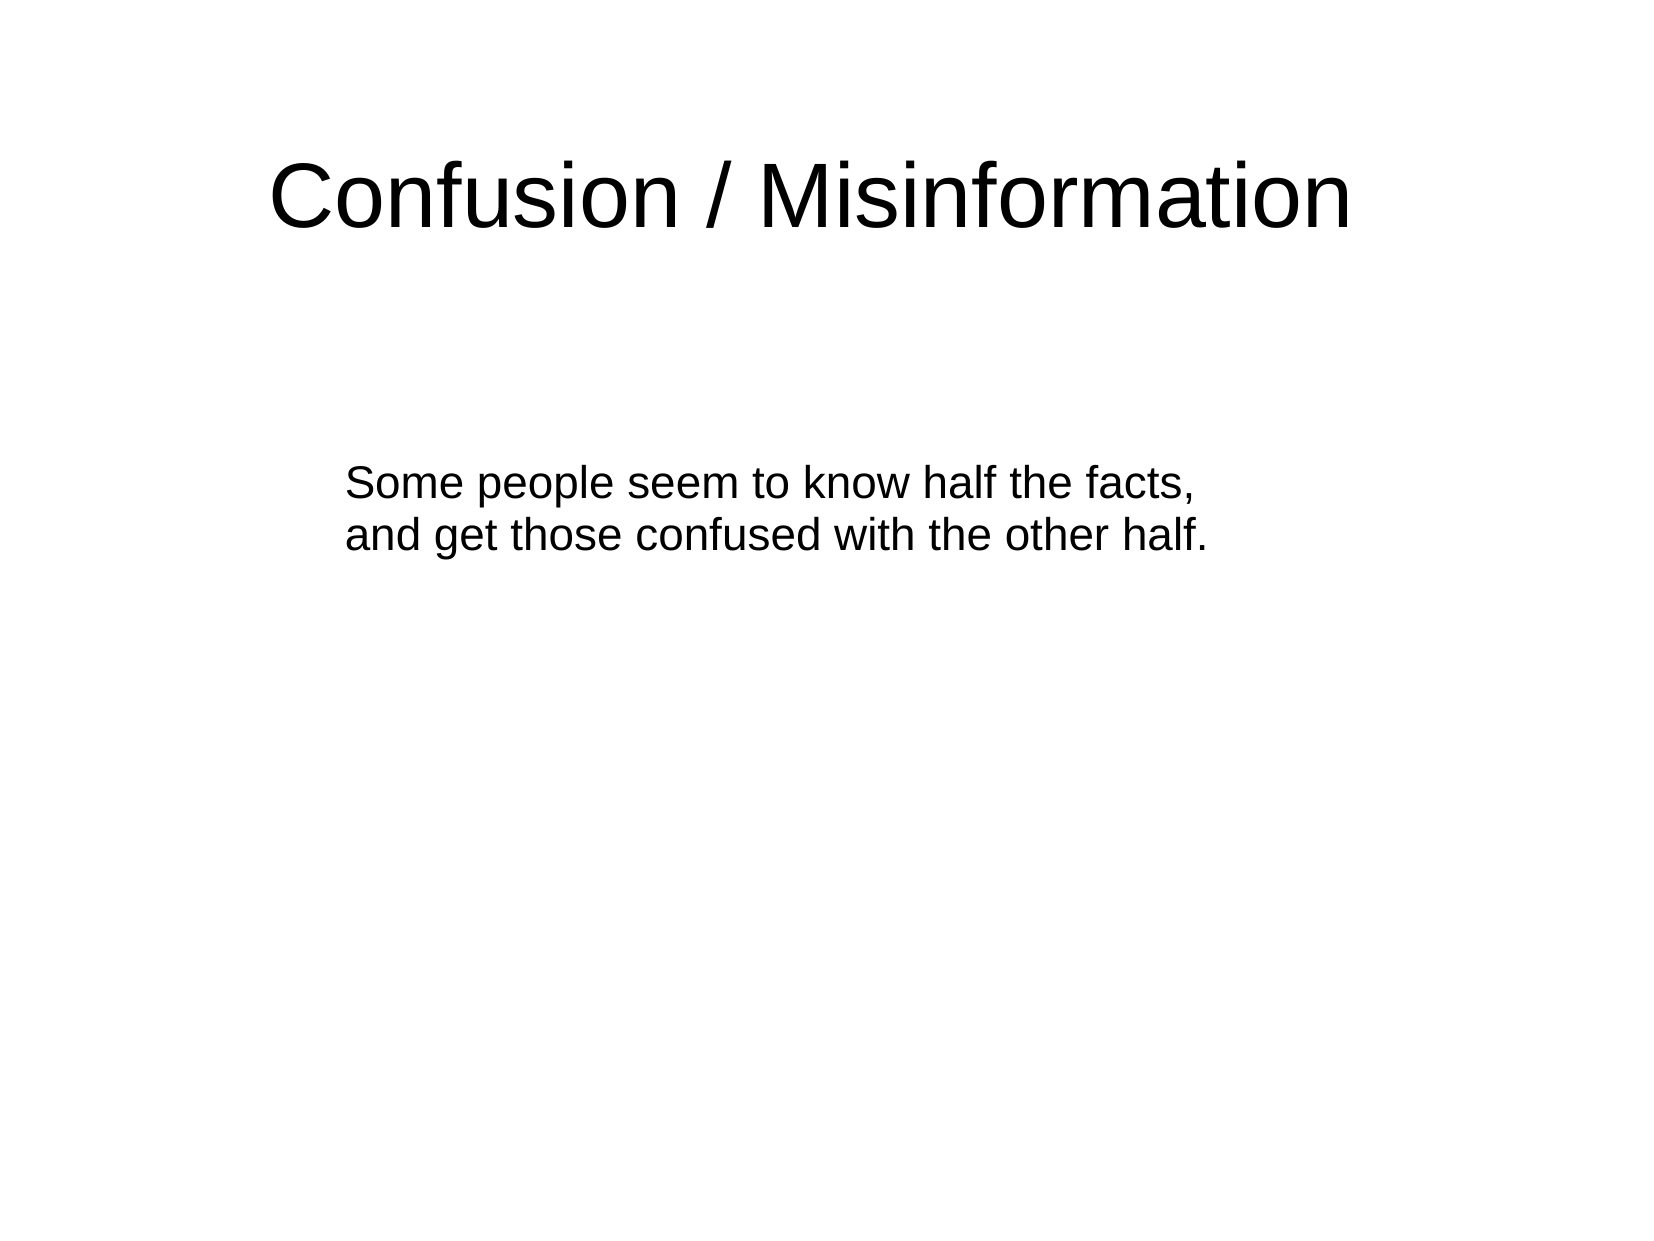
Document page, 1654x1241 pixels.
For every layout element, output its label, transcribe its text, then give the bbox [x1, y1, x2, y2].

text_box Some people seem to know half the facts, and get those confused with the other half. [330, 450, 1246, 567]
title Confusion / Misinformation [118, 112, 1506, 281]
subtitle [82, 290, 1571, 1010]
